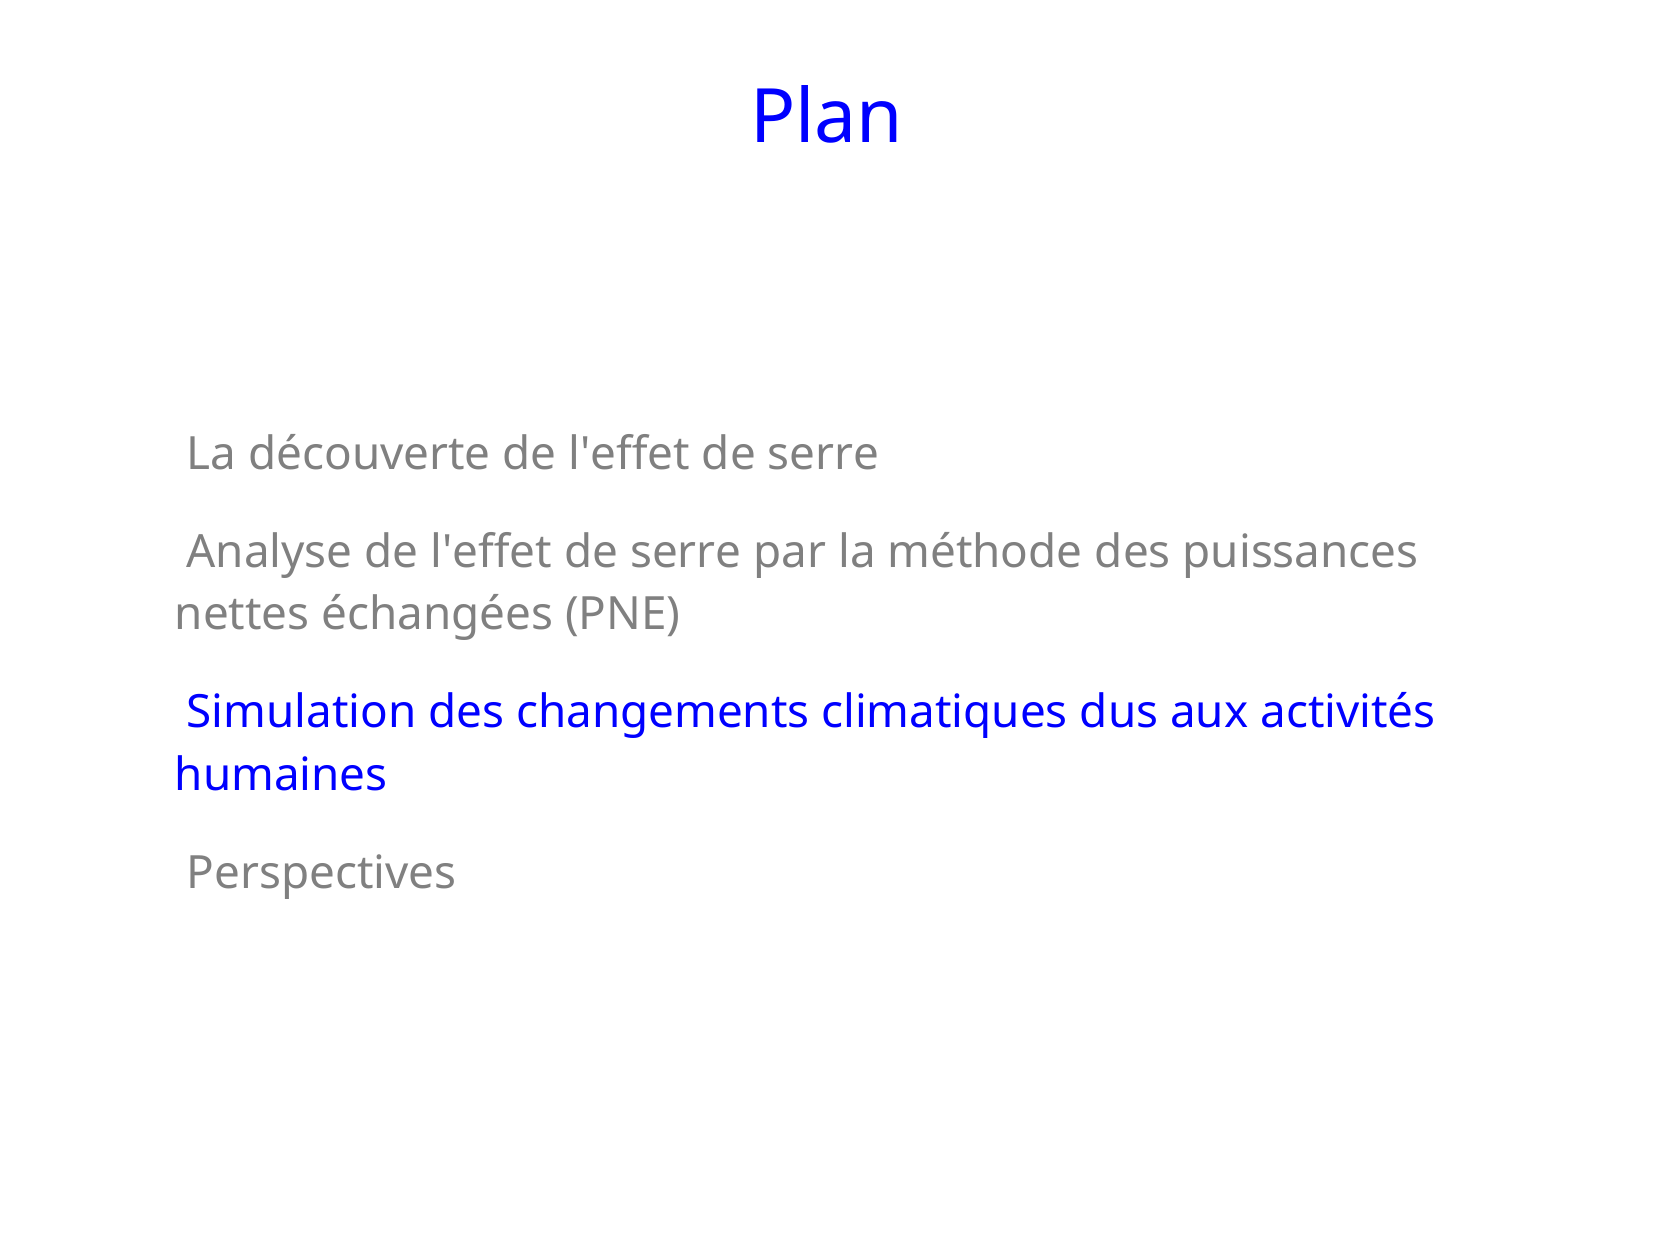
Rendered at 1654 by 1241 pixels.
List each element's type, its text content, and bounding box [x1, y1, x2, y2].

title Plan [82, 21, 1571, 206]
text_box La découverte de l'effet de serre Analyse de l'effet de serre par la méthode des puissances nettes échangées (PNE) Simulation des changements climatiques dus aux activités humaines Perspectives [160, 412, 1525, 848]
